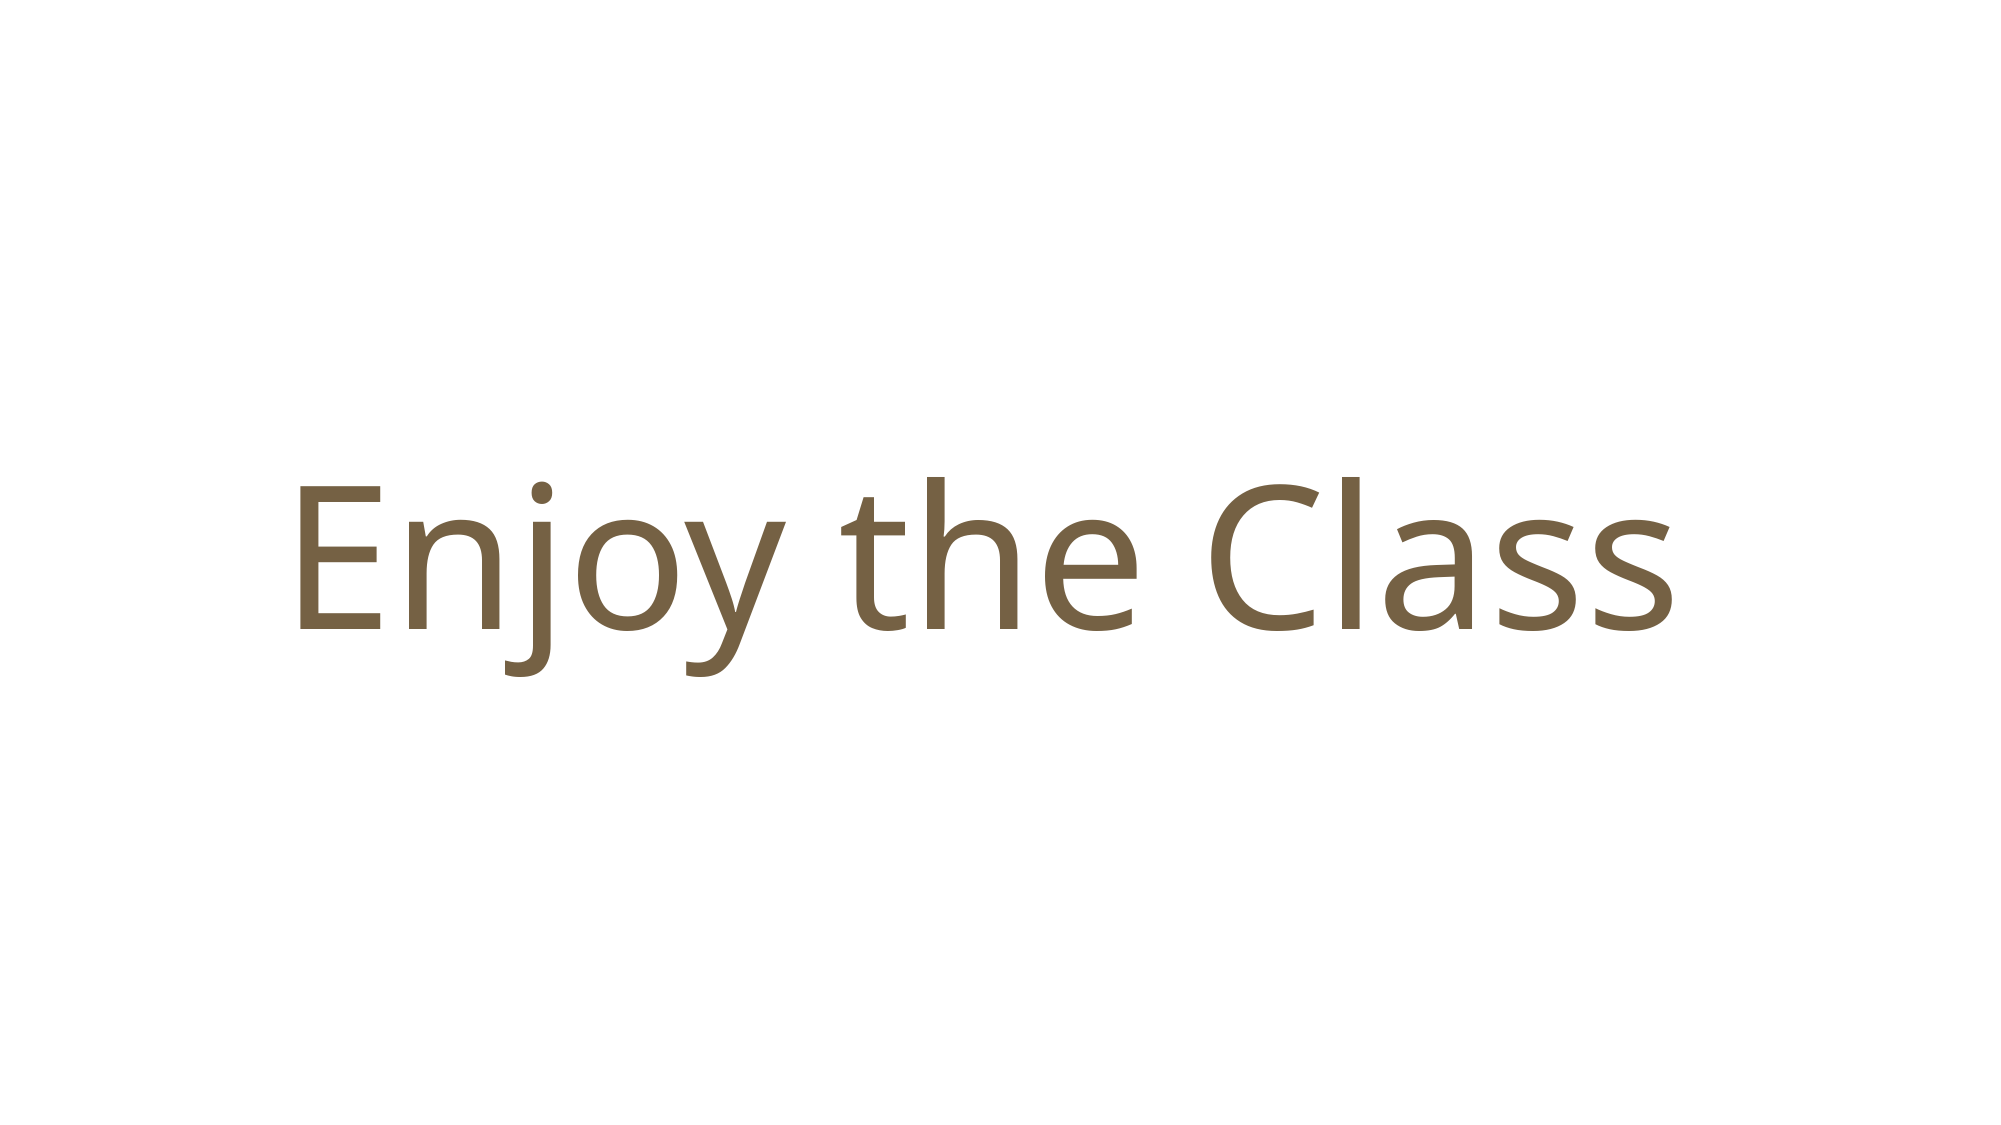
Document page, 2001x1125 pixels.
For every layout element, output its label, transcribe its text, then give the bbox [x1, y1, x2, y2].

text_box Enjoy the Class [266, 422, 1734, 680]
